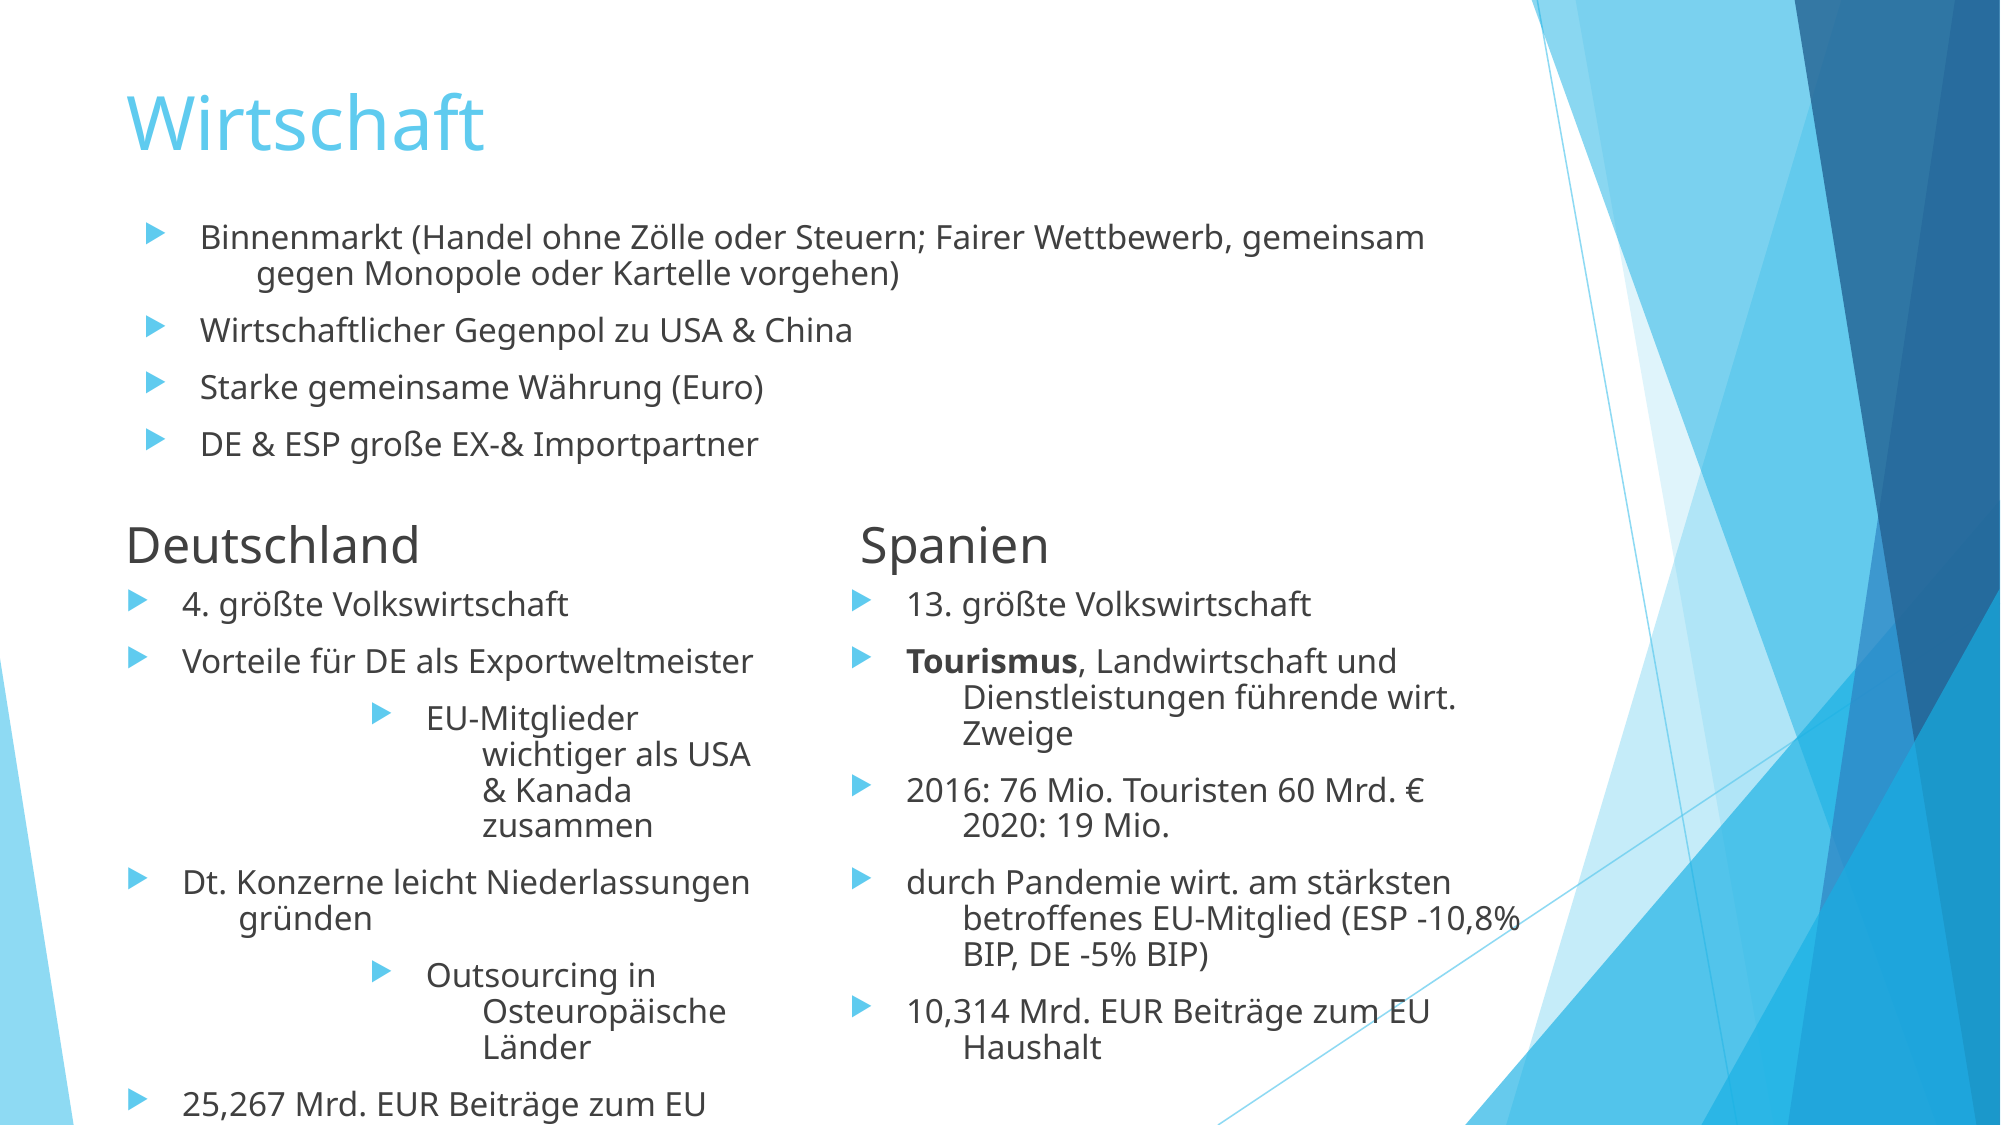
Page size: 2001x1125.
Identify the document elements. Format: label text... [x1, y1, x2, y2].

list Spanien [845, 486, 1533, 580]
list Deutschland [110, 486, 798, 580]
text_box Binnenmarkt (Handel ohne Zölle oder Steuern; Fairer Wettbewerb, gemeinsam gegen Monopole oder Kartelle vorgehen) Wirtschaftlicher Gegenpol zu USA & China Starke gemeinsame Währung (Euro) DE & ESP große EX-& Importpartner [128, 213, 1467, 534]
list 4. größte Volkswirtschaft Vorteile für DE als Exportweltmeister EU-Mitglieder wichtiger als USA & Kanada zusammen Dt. Konzerne leicht Niederlassungen gründen Outsourcing in Osteuropäische Länder 25,267 Mrd. EUR Beiträge zum EU Haushalt [110, 580, 798, 1075]
list 13. größte Volkswirtschaft Tourismus, Landwirtschaft und Dienstleistungen führende wirt. Zweige 2016: 76 Mio. Touristen 60 Mrd. € 2020: 19 Mio. durch Pandemie wirt. am stärksten betroffenes EU-Mitglied (ESP -10,8% BIP, DE -5% BIP) 10,314 Mrd. EUR Beiträge zum EU Haushalt [834, 580, 1544, 1075]
title Wirtschaft [111, 67, 1522, 192]
